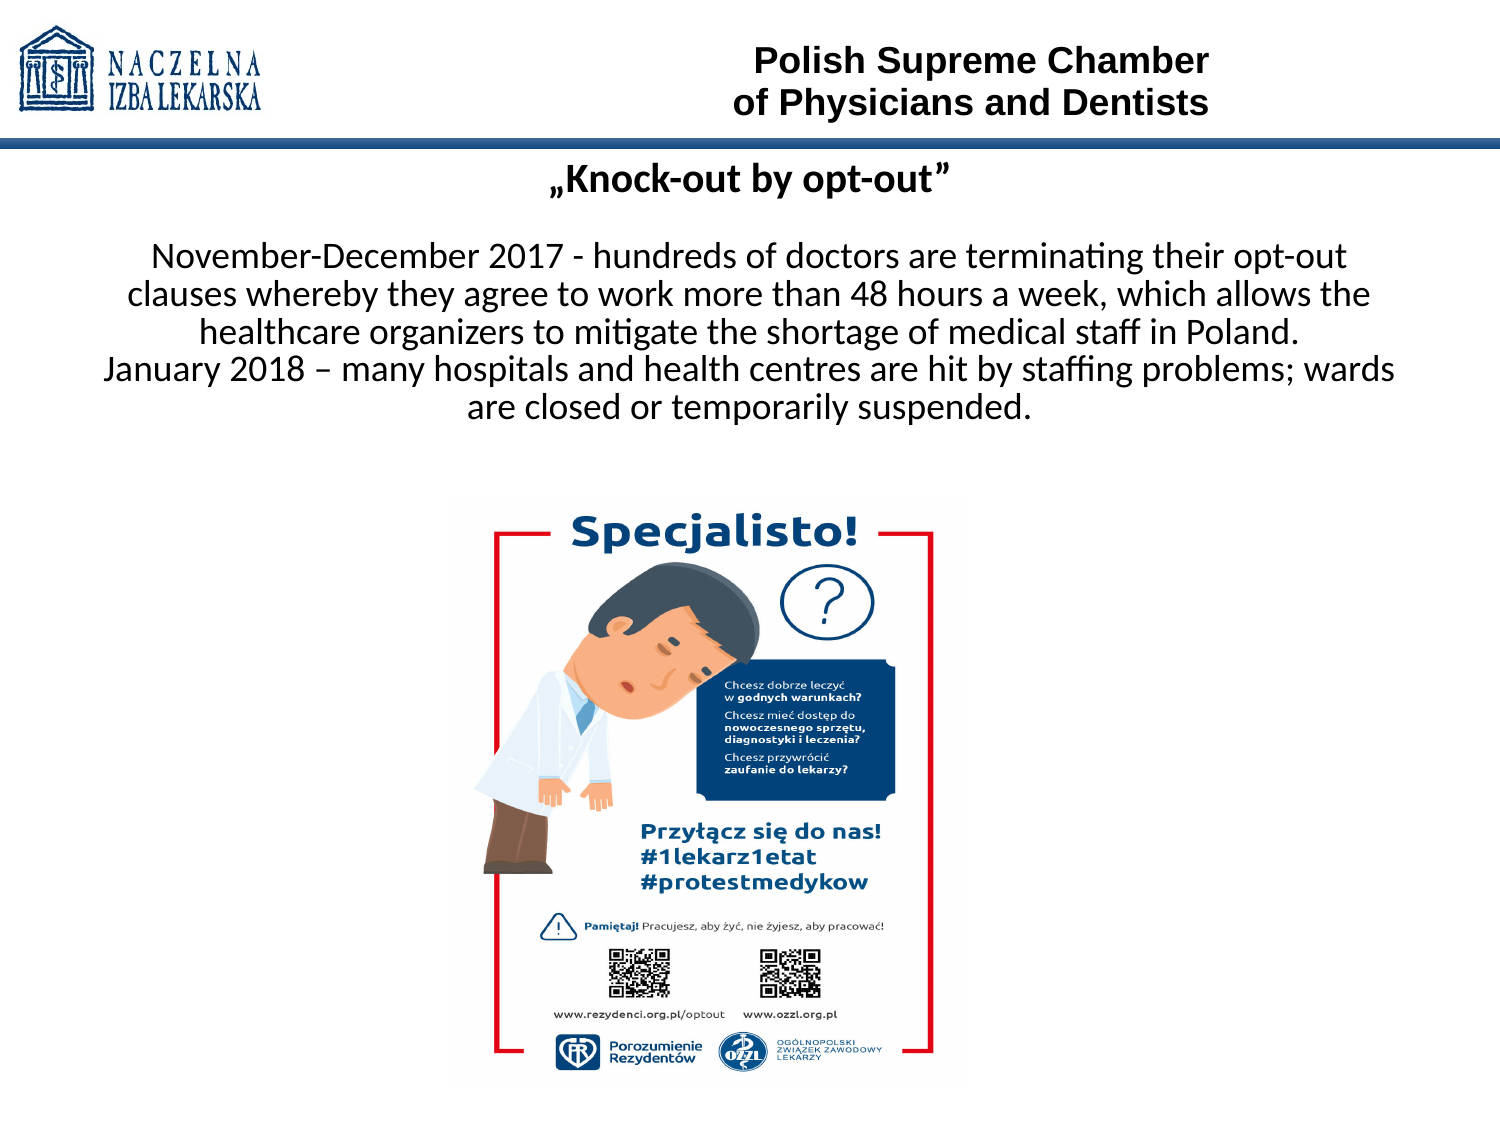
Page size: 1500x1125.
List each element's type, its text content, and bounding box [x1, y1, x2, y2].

text_box „Knock-out by opt-out” November-December 2017 - hundreds of doctors are terminating their opt-out clauses whereby they agree to work more than 48 hours a week, which allows the healthcare organizers to mitigate the shortage of medical staff in Poland. January 2018 – many hospitals and health centres are hit by staffing problems; wards are closed or temporarily suspended. [88, 153, 1412, 521]
picture [451, 496, 969, 1087]
text_box Polish Supreme Chamber of Physicians and Dentists [717, 32, 1468, 132]
picture [0, 138, 1500, 149]
picture [15, 20, 266, 118]
